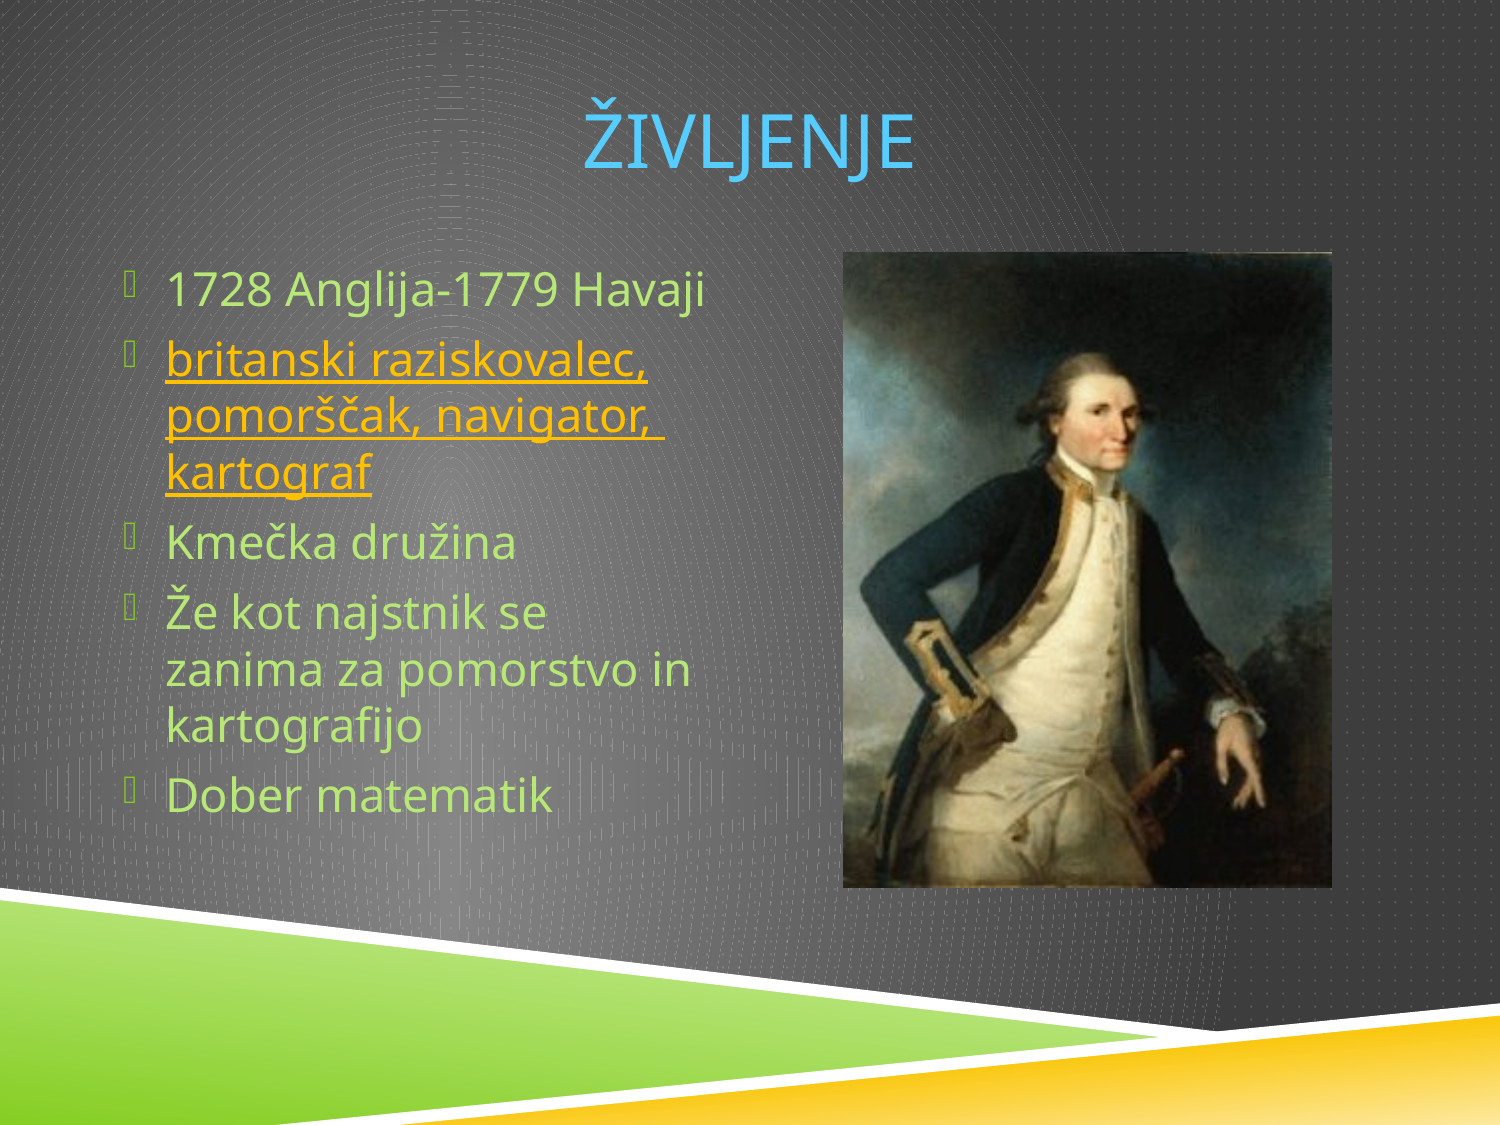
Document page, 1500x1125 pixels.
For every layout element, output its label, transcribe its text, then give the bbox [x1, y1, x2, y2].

title Življenje [112, 45, 1388, 233]
list 1728 Anglija-1779 Havaji britanski raziskovalec, pomorščak, navigator, kartograf Kmečka družina Že kot najstnik se zanima za pomorstvo in kartografijo Dober matematik [112, 251, 713, 888]
picture [843, 252, 1332, 889]
